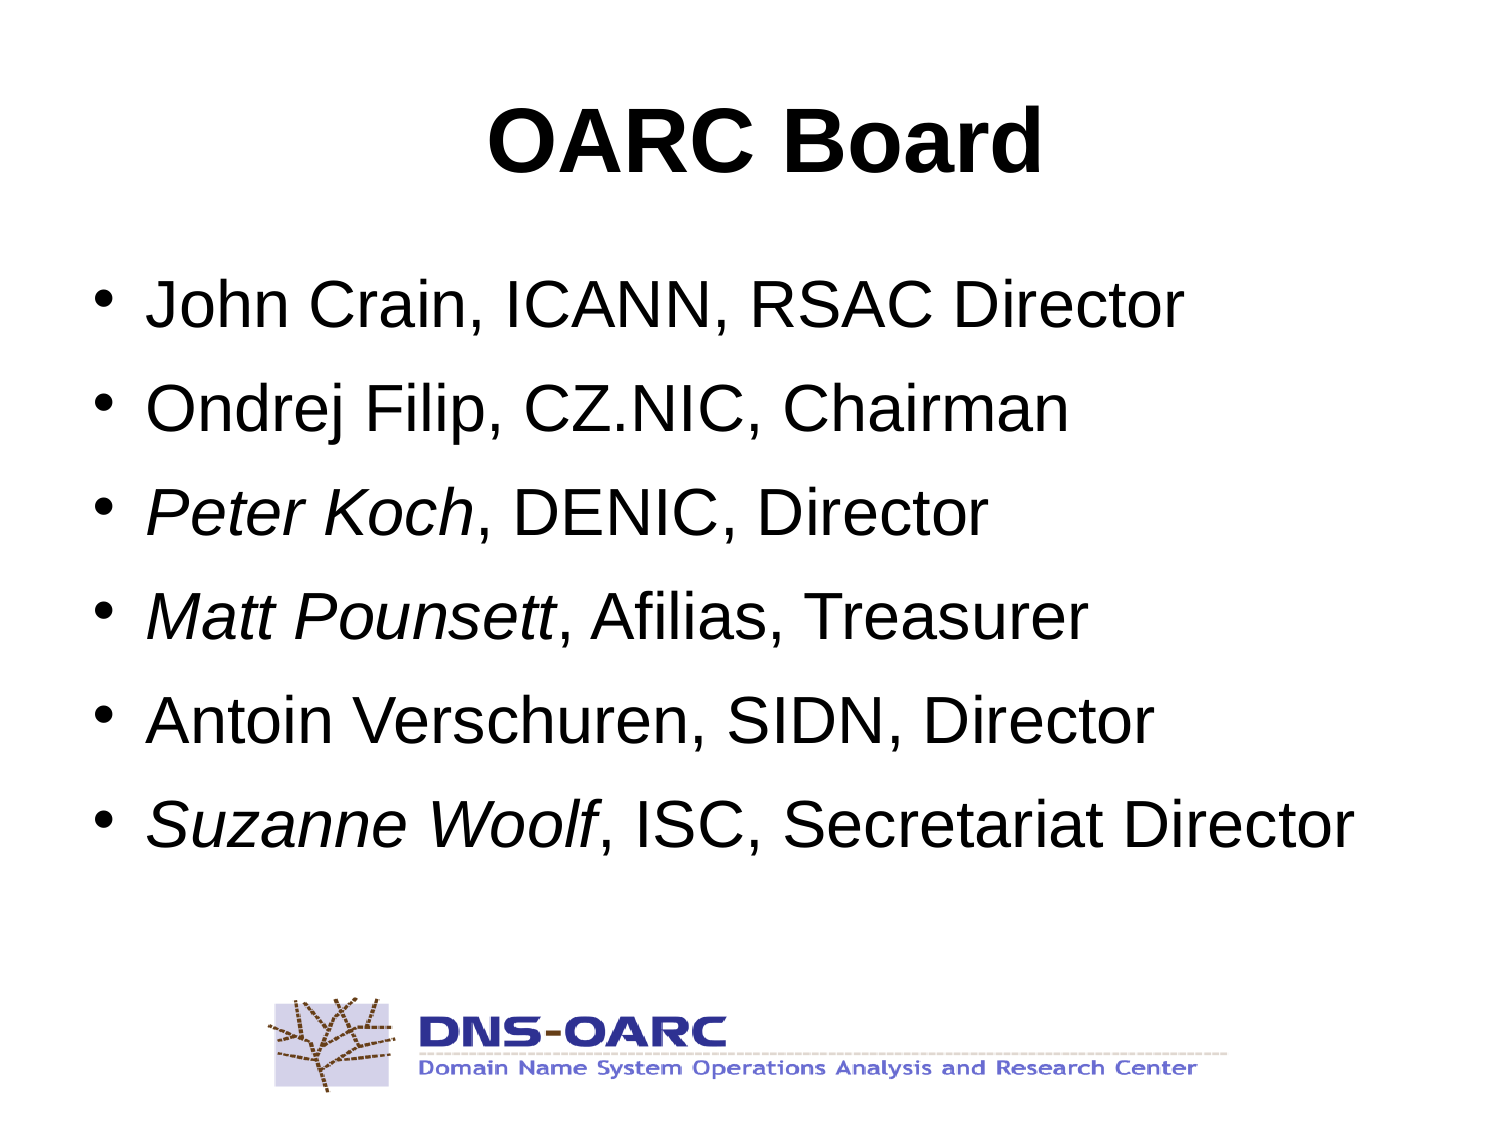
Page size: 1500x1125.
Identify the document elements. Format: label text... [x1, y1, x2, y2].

list John Crain, ICANN, RSAC Director Ondrej Filip, CZ.NIC, Chairman Peter Koch, DENIC, Director Matt Pounsett, Afilias, Treasurer Antoin Verschuren, SIDN, Director Suzanne Woolf, ISC, Secretariat Director [75, 263, 1426, 916]
title OARC Board [75, 44, 1426, 233]
picture [214, 991, 1259, 1099]
